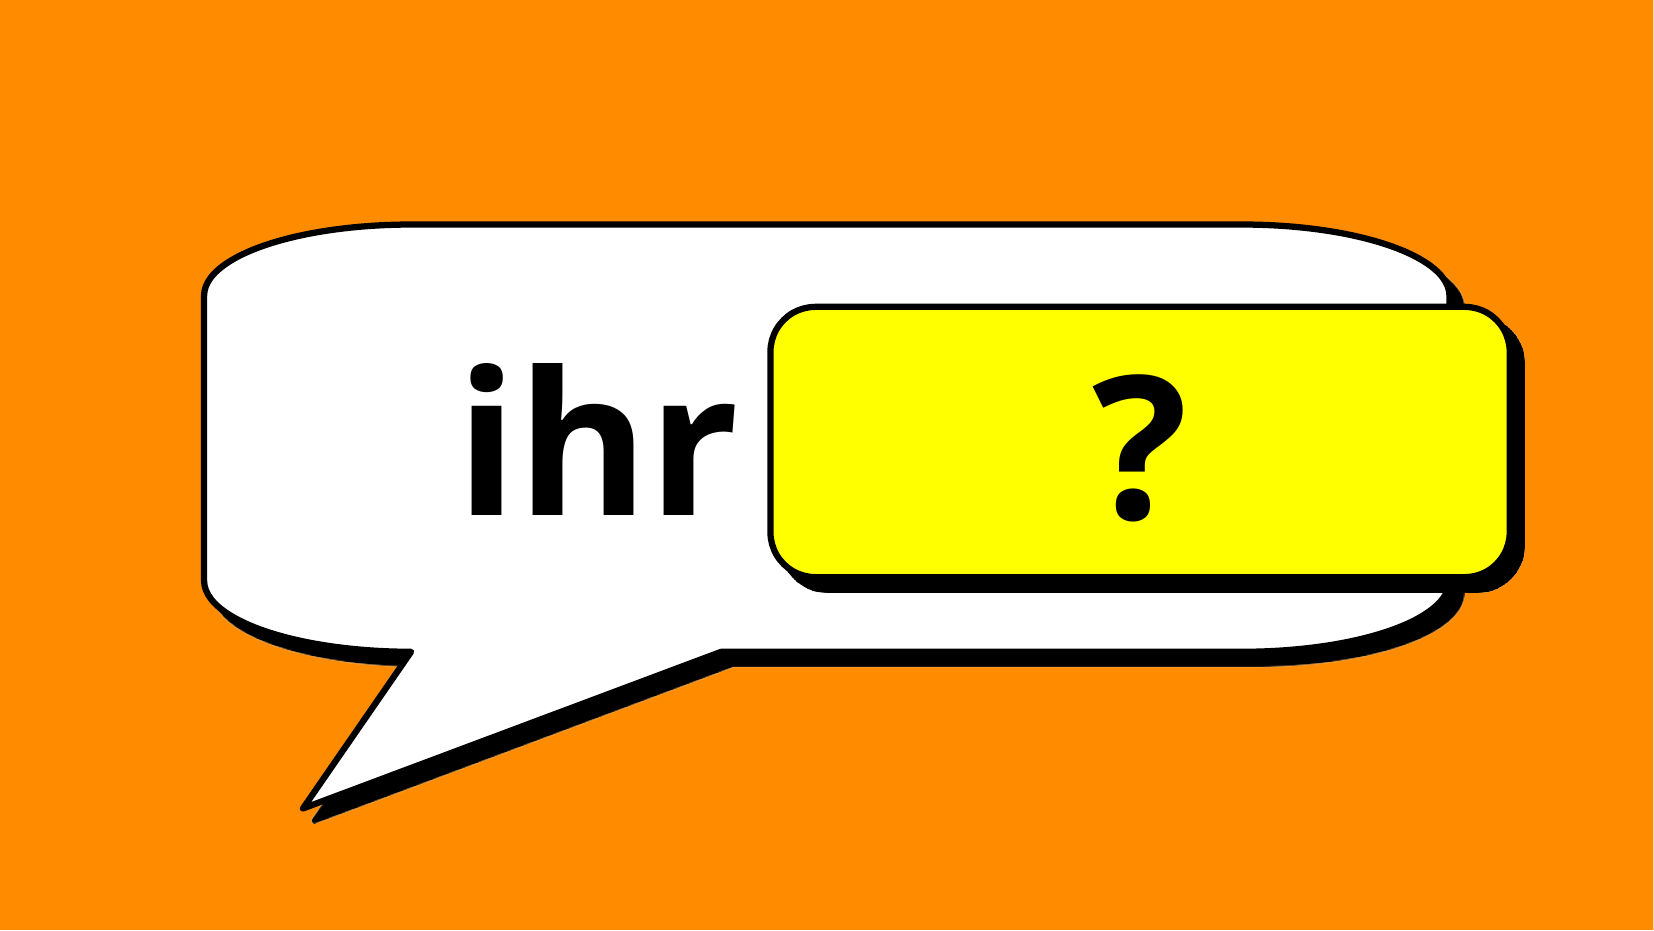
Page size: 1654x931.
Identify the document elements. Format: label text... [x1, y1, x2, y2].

text_box ihr seid [204, 224, 1450, 809]
text_box ? [770, 306, 1510, 578]
